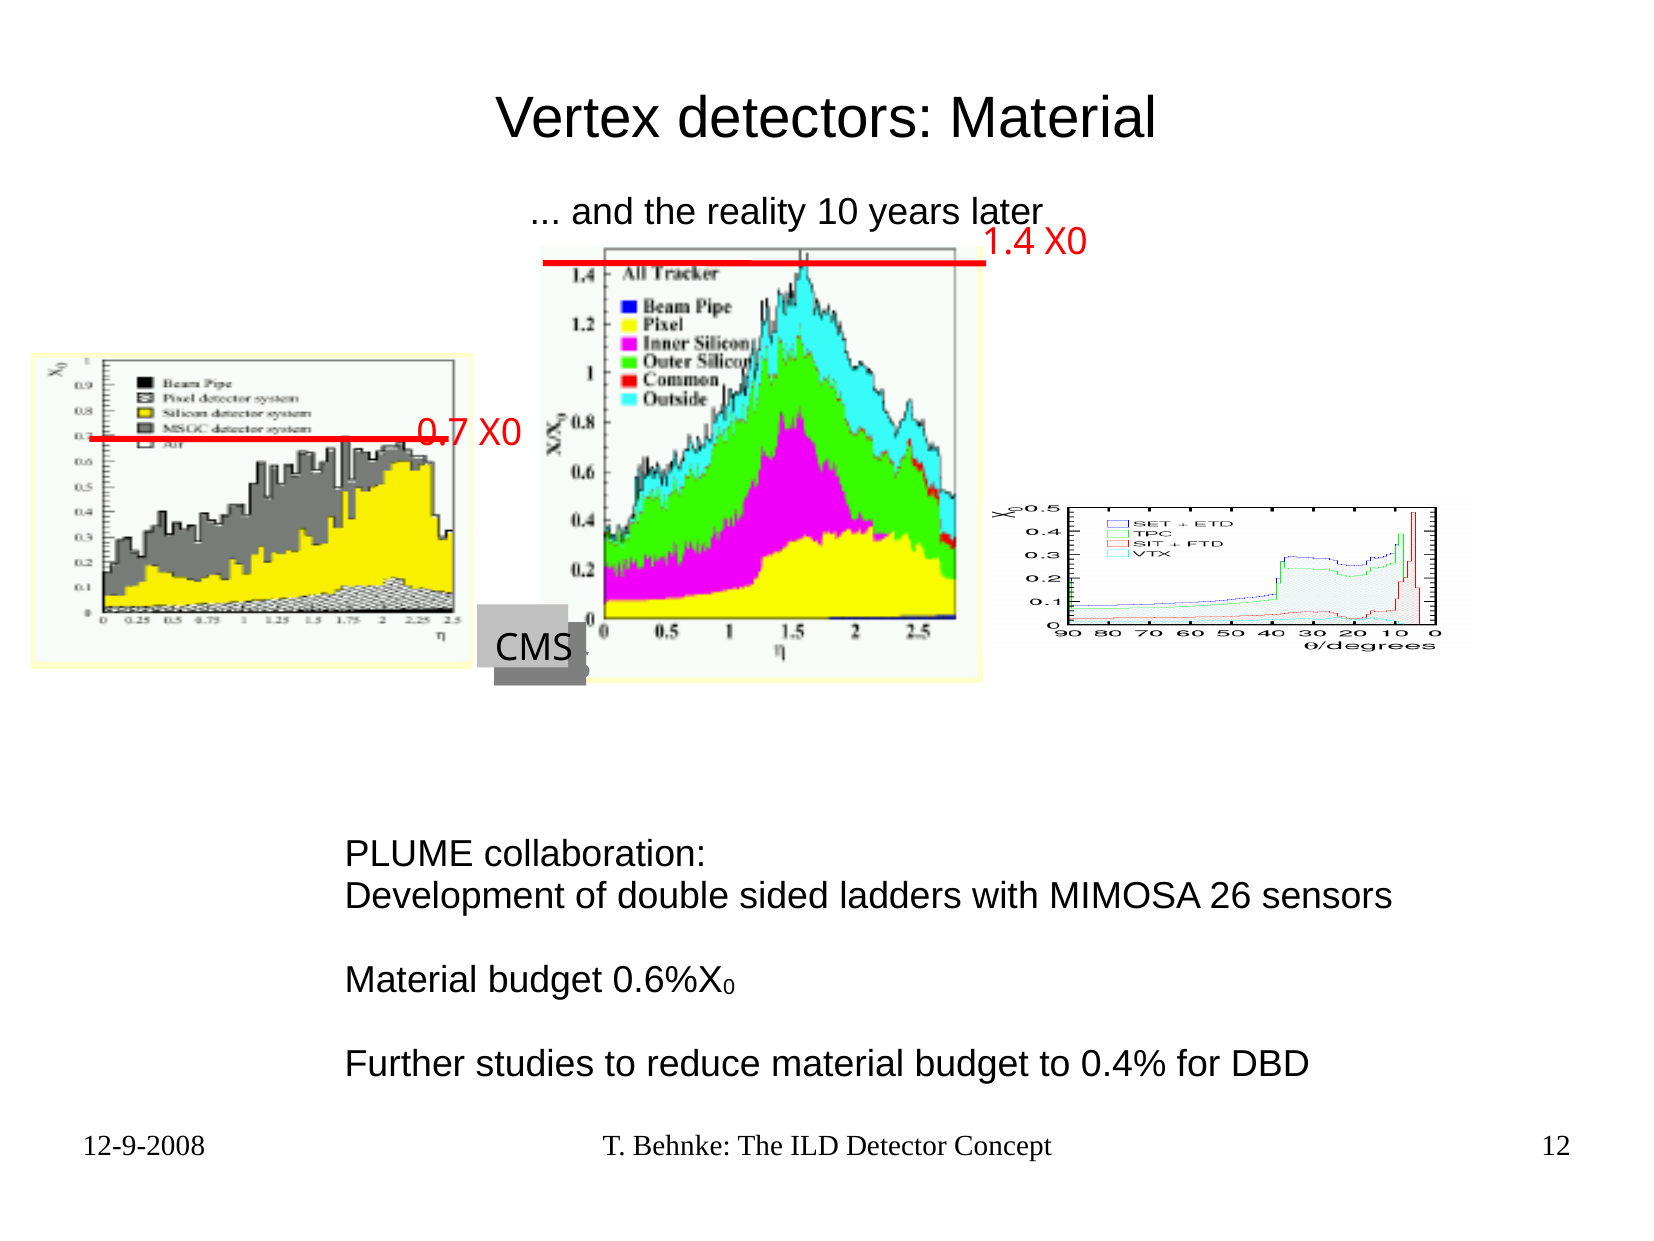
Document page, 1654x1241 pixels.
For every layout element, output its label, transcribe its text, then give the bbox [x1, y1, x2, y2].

text_box 1.4 X0 [1071, 230, 1078, 252]
text_box 0.7 X0 [421, 421, 432, 443]
title Vertex detectors: Material [82, 13, 1571, 222]
text_box CMS [558, 636, 569, 648]
text_box PLUME collaboration: Development of double sided ladders with MIMOSA 26 sensors Material budget 0.6%X0 Further studies to reduce material budget to 0.4% for DBD [329, 824, 1408, 1105]
picture [31, 353, 473, 669]
text_box 0.7 X0 [398, 389, 495, 443]
text_box ... and the reality 10 years later [514, 171, 968, 230]
text_box CMS [477, 604, 569, 668]
text_box 1.4 X0 [964, 198, 1078, 262]
picture [540, 246, 1472, 683]
